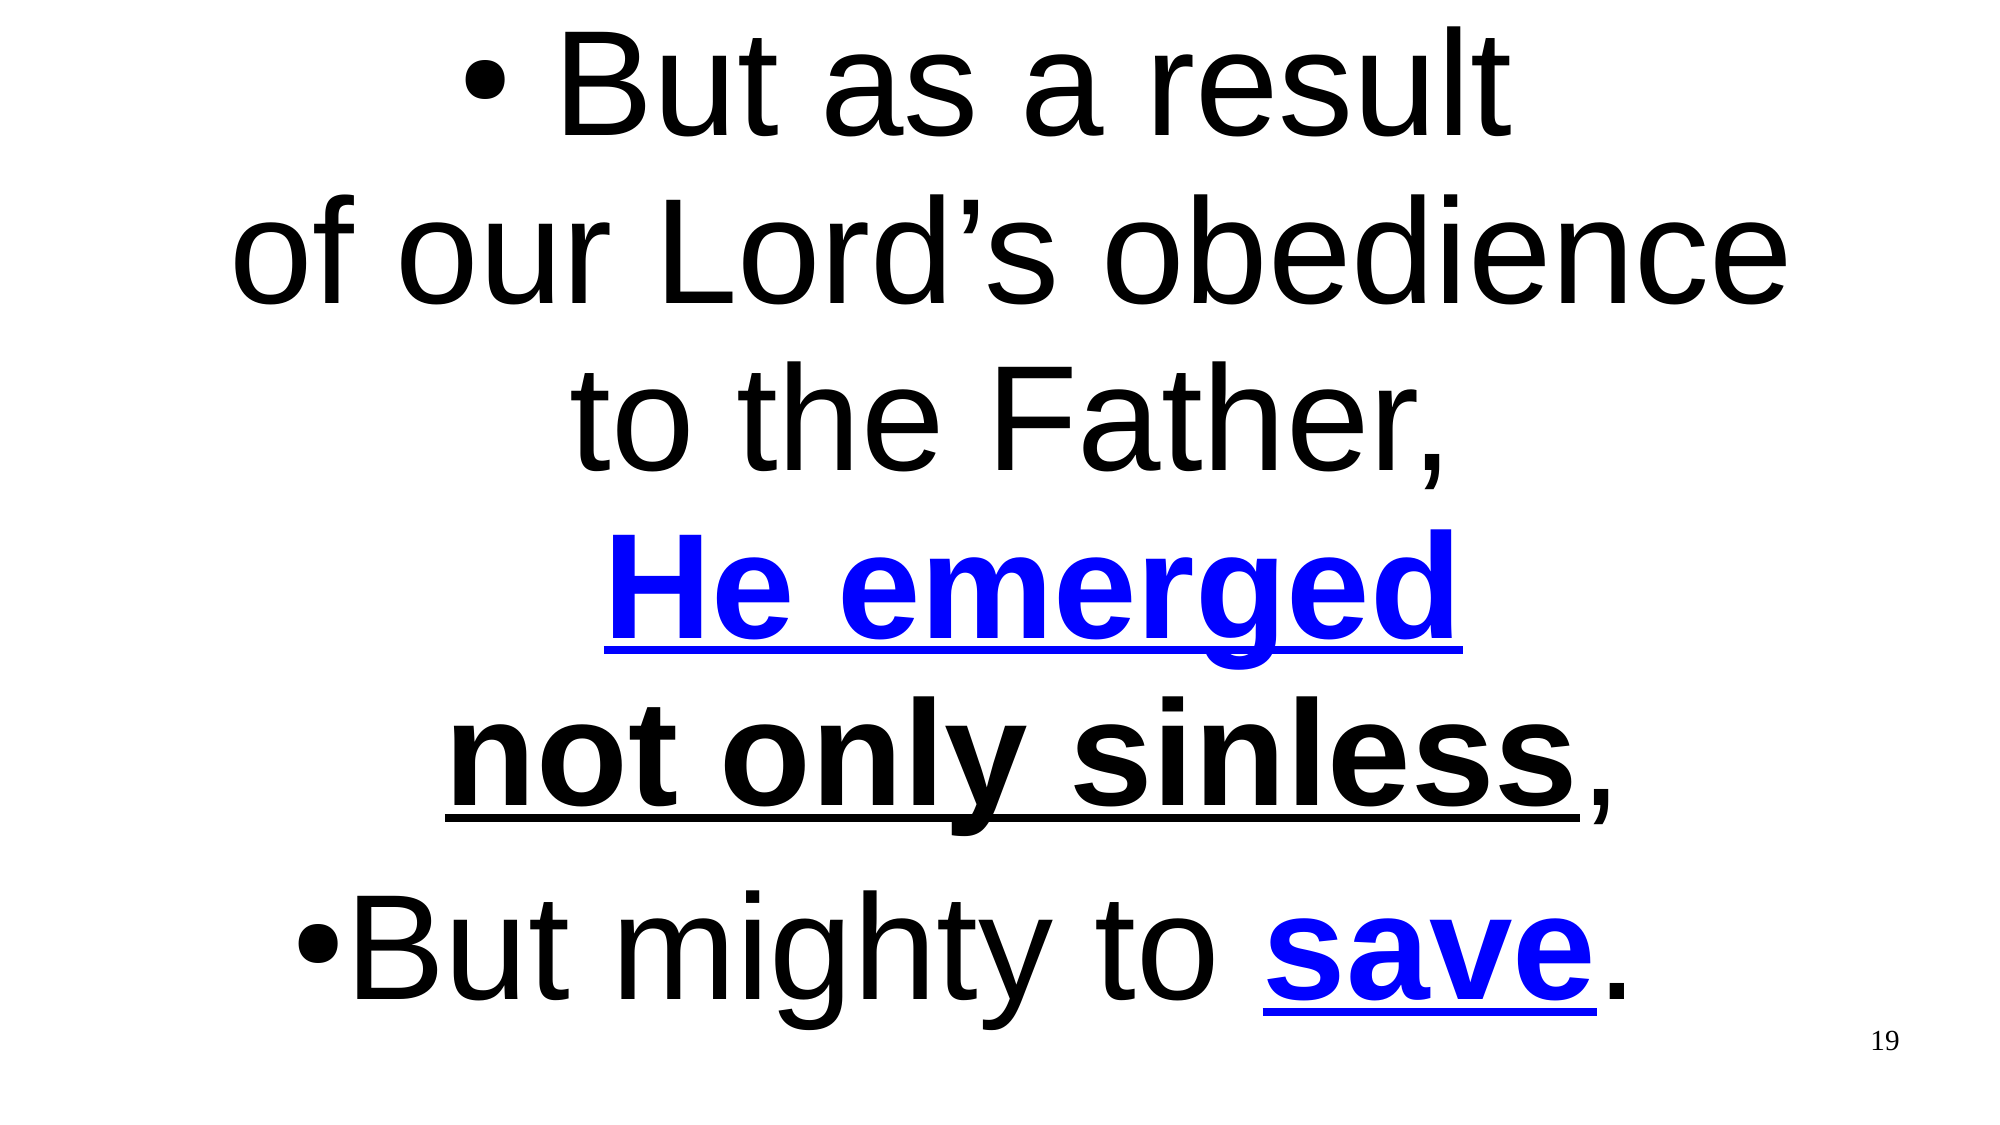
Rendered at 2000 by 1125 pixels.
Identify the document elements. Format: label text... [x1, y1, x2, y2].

list But as a result of our Lord’s obedience to the Father, He emerged not only sinless, But mighty to save. [0, 0, 1996, 1123]
